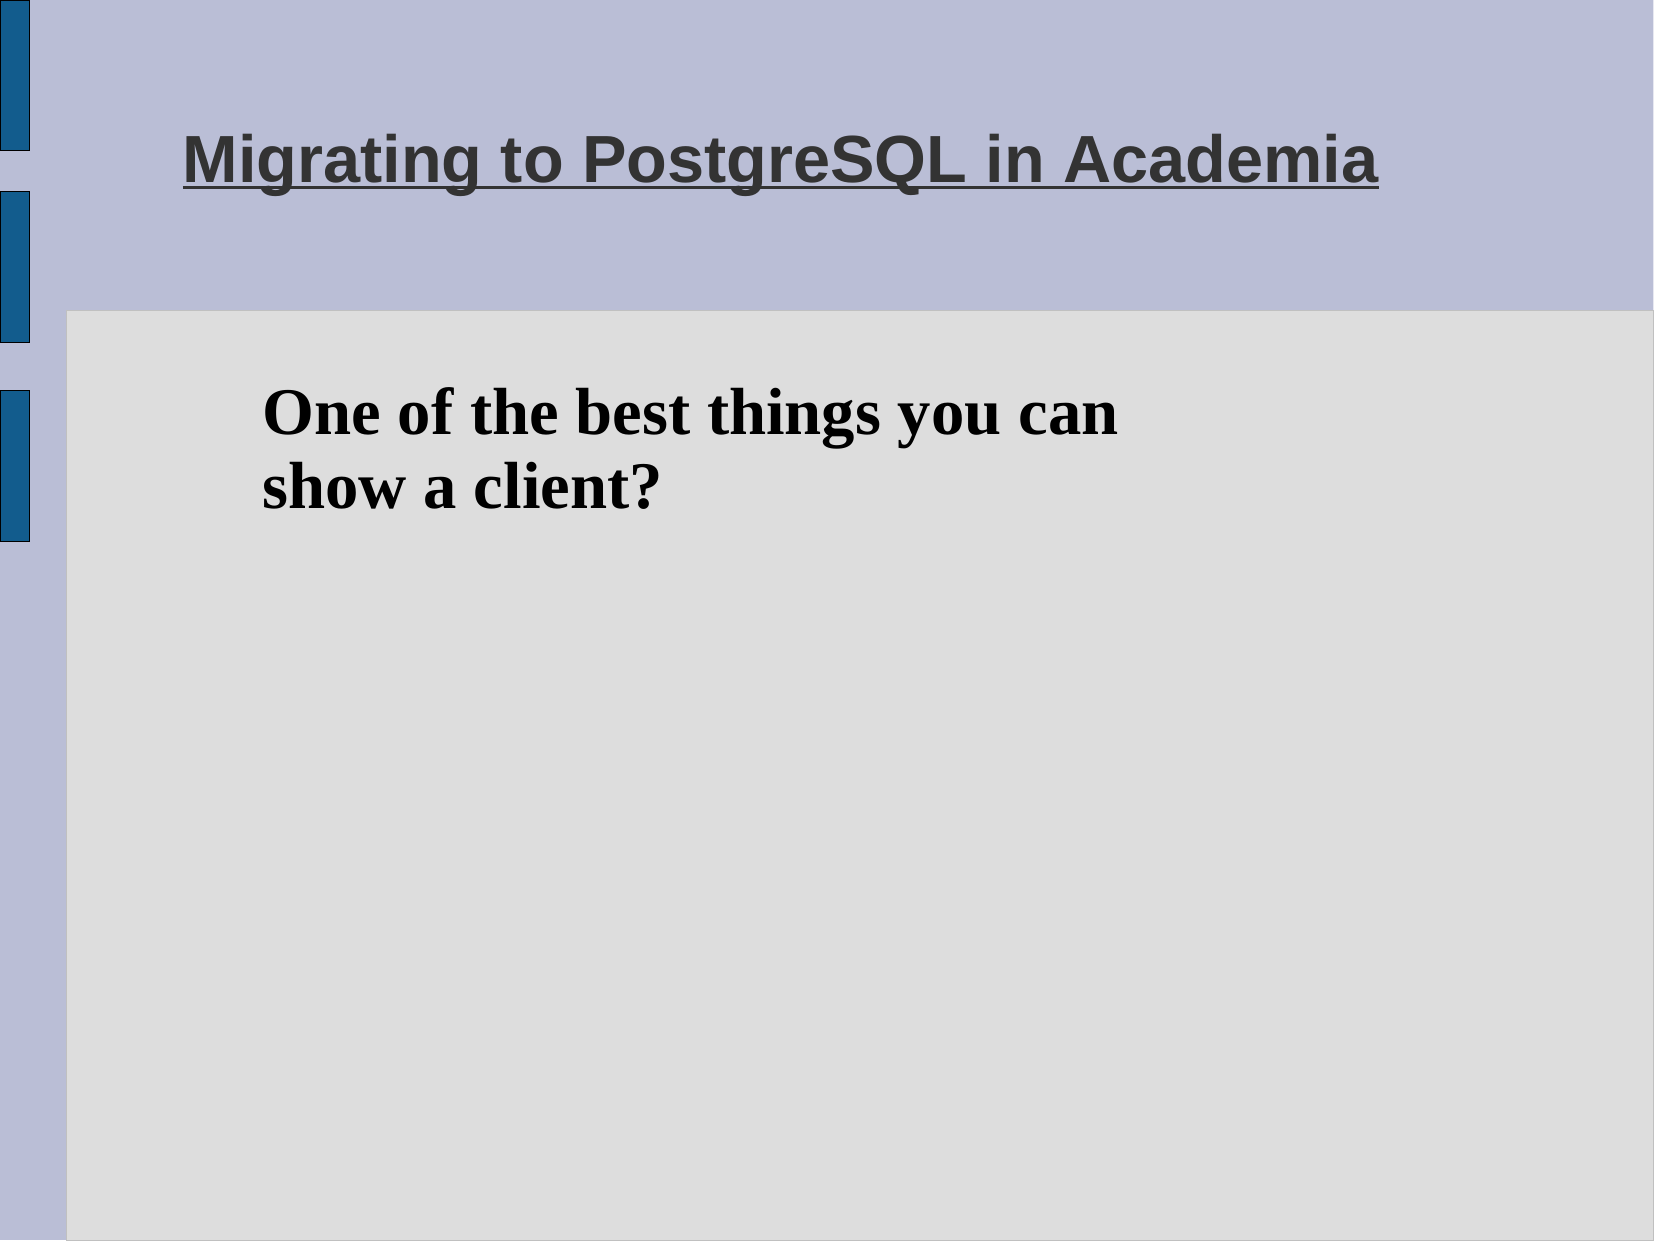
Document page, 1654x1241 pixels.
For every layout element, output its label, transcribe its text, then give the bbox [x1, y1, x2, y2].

title Migrating to PostgreSQL in Academia [75, 55, 1488, 263]
text_box One of the best things you can show a client? [262, 375, 1126, 524]
